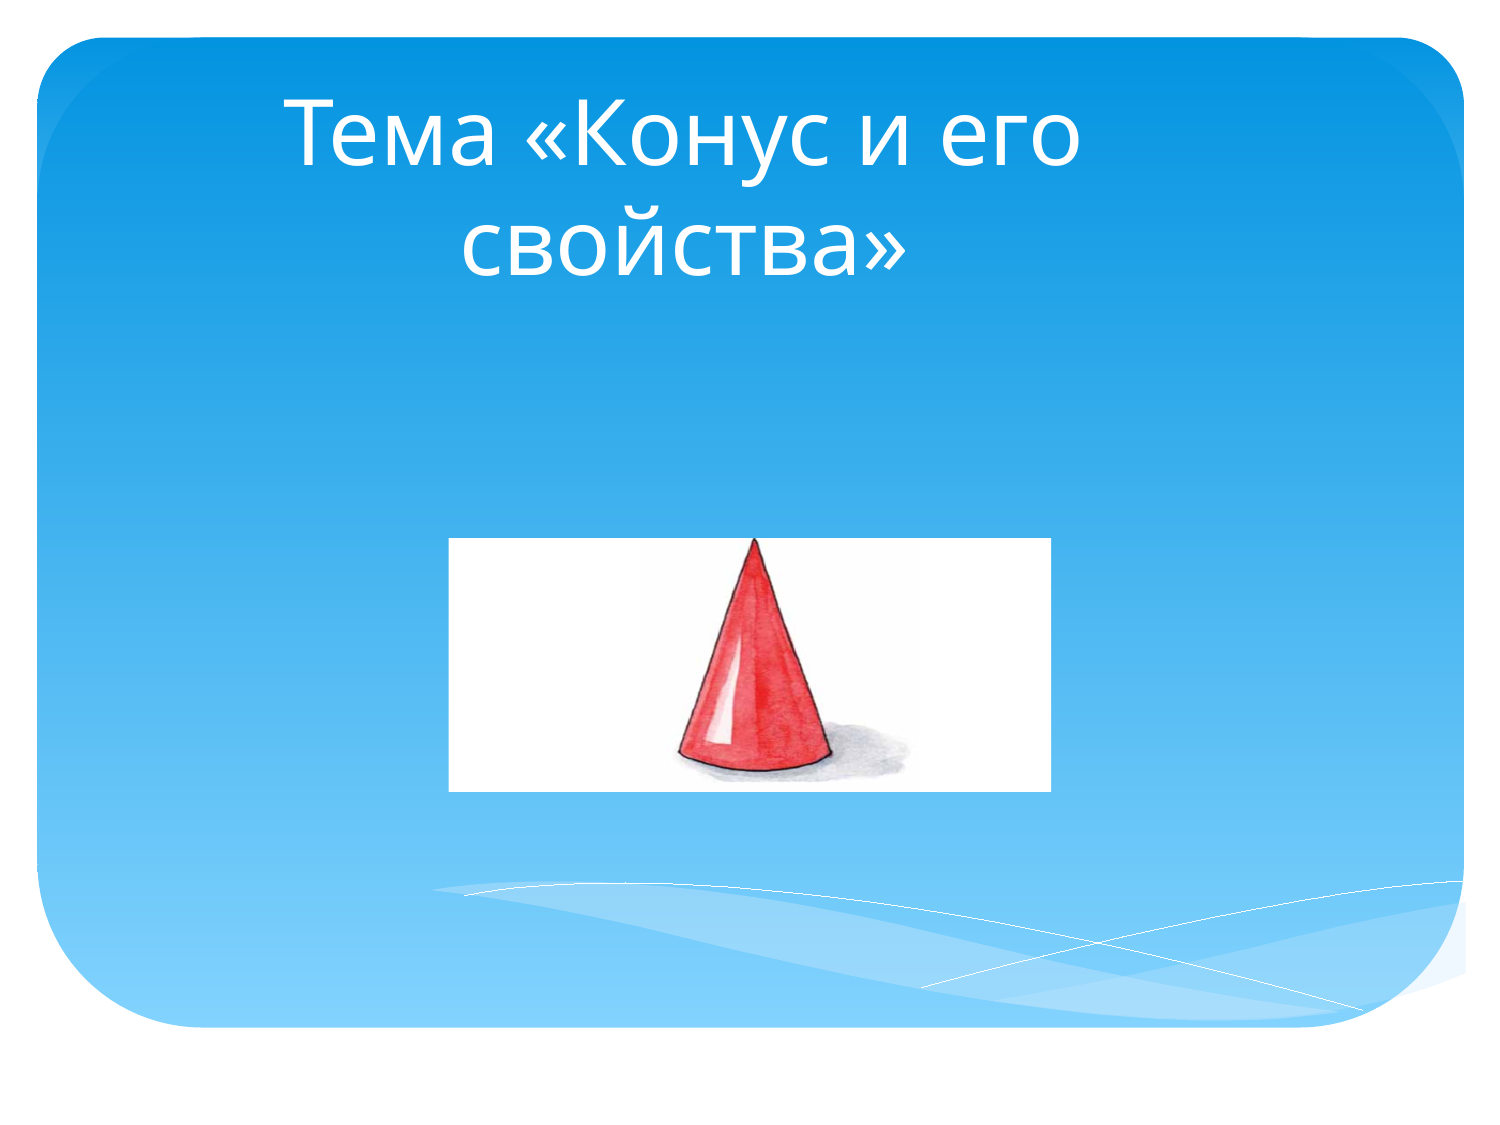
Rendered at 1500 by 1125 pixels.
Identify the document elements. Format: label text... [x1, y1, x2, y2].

title Тема «Конус и его свойства» [134, 66, 1235, 445]
subtitle [225, 583, 1275, 825]
picture [448, 538, 1052, 792]
